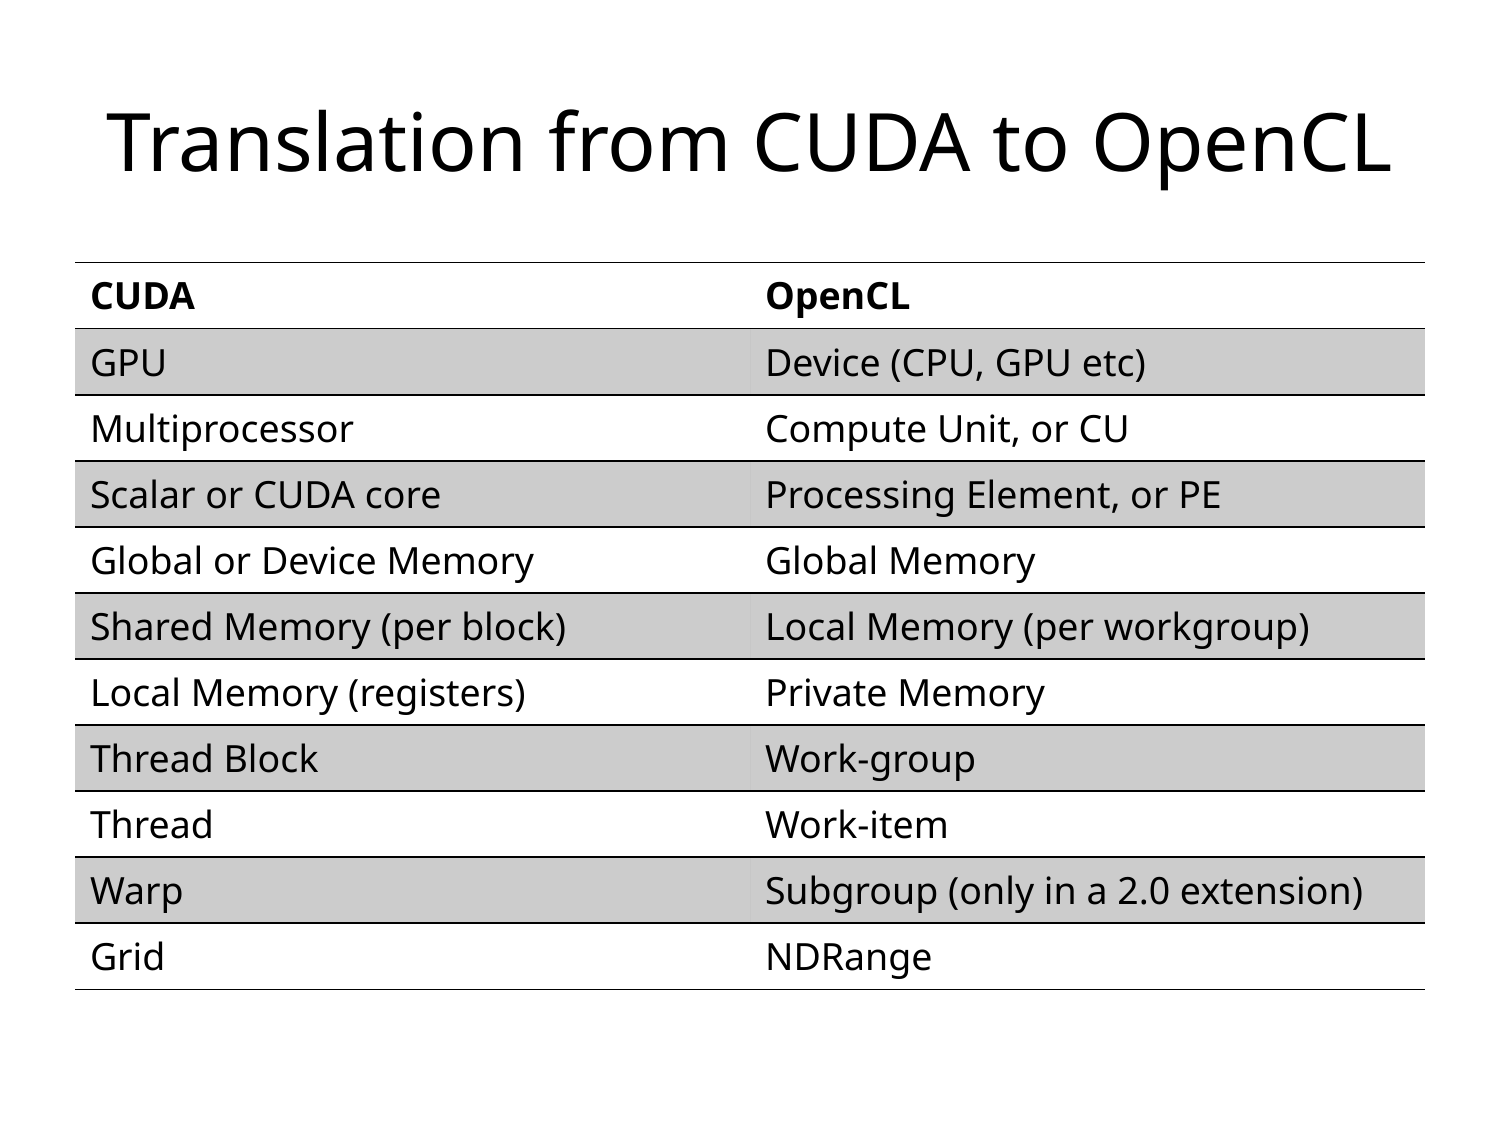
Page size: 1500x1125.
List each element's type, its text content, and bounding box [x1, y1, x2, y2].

table_cell Thread Block [75, 726, 750, 790]
table_cell Local Memory (registers) [75, 660, 750, 724]
table_cell Device (CPU, GPU etc) [750, 329, 1425, 394]
table_cell Shared Memory (per block) [75, 594, 750, 658]
table_cell Global Memory [750, 528, 1425, 592]
table_cell Work-item [750, 792, 1425, 856]
table_cell Processing Element, or PE [750, 462, 1425, 526]
table_cell NDRange [750, 924, 1425, 989]
table_cell Multiprocessor [75, 396, 750, 460]
table_header OpenCL [750, 263, 1425, 328]
table_cell Compute Unit, or CU [750, 396, 1425, 460]
table_cell Subgroup (only in a 2.0 extension) [750, 858, 1425, 922]
table_header CUDA [75, 263, 750, 328]
table_cell Thread [75, 792, 750, 856]
table_cell Scalar or CUDA core [75, 462, 750, 526]
title Translation from CUDA to OpenCL [75, 45, 1425, 233]
table_cell Global or Device Memory [75, 528, 750, 592]
table_cell Local Memory (per workgroup) [750, 594, 1425, 658]
table_cell GPU [75, 329, 750, 394]
table_cell Private Memory [750, 660, 1425, 724]
table_cell Warp [75, 858, 750, 922]
table_cell Grid [75, 924, 750, 989]
table_cell Work-group [750, 726, 1425, 790]
